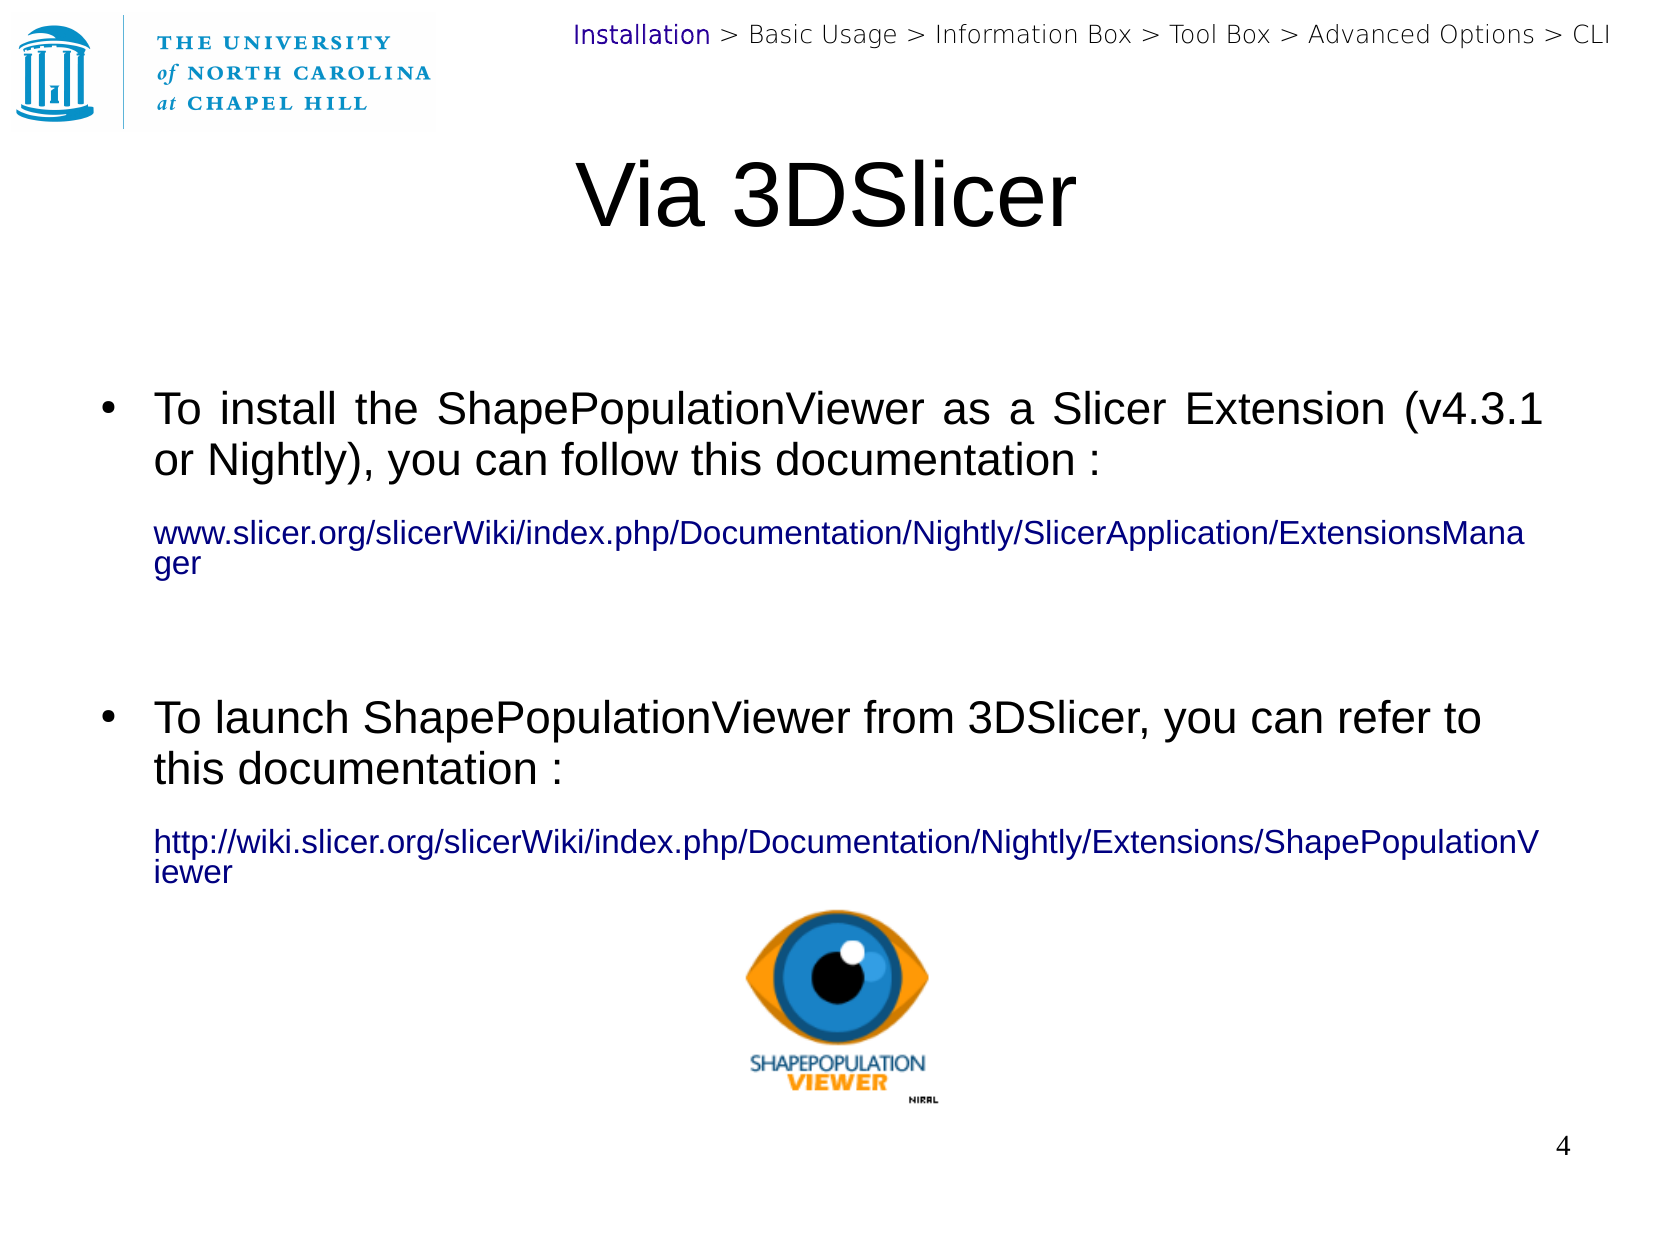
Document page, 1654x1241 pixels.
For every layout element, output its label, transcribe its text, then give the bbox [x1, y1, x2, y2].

picture [735, 899, 940, 1105]
list To install the ShapePopulationViewer as a Slicer Extension (v4.3.1 or Nightly), you can follow this documentation : www.slicer.org/slicerWiki/index.php/Documentation/Nightly/SlicerApplication/ExtensionsManager To launch ShapePopulationViewer from 3DSlicer, you can refer to this documentation : http://wiki.slicer.org/slicerWiki/index.php/Documentation/Nightly/Extensions/ShapePopulationViewer [82, 302, 1546, 1121]
picture [11, 12, 436, 132]
title Via 3DSlicer [82, 90, 1571, 298]
text_box Installation > Basic Usage > Information Box > Tool Box > Advanced Options > CLI [558, 12, 1654, 57]
